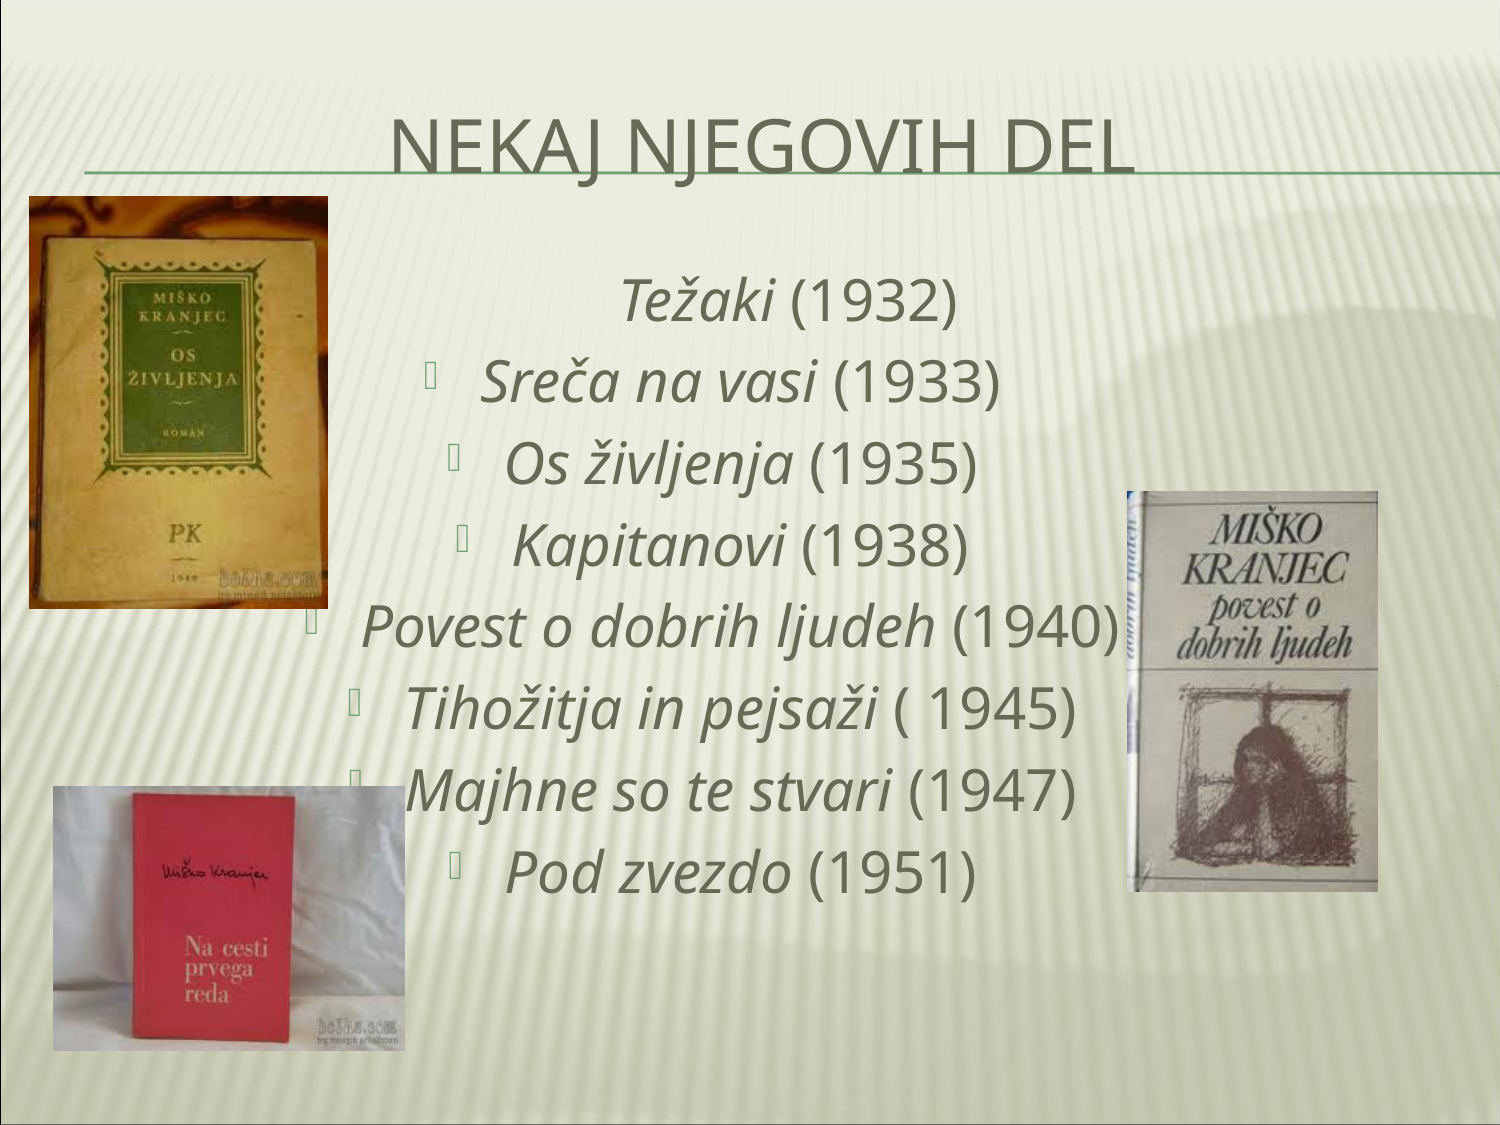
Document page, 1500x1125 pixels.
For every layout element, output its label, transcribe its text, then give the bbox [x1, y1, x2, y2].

picture [1127, 491, 1378, 892]
title Nekaj njegovih Del [50, 75, 1475, 213]
list Težaki (1932) Sreča na vasi (1933) Os življenja (1935) Kapitanovi (1938) Povest o dobrih ljudeh (1940) Tihožitja in pejsaži ( 1945) Majhne so te stvari (1947) Pod zvezdo (1951) [0, 255, 1425, 998]
picture [0, 0, 1500, 1125]
